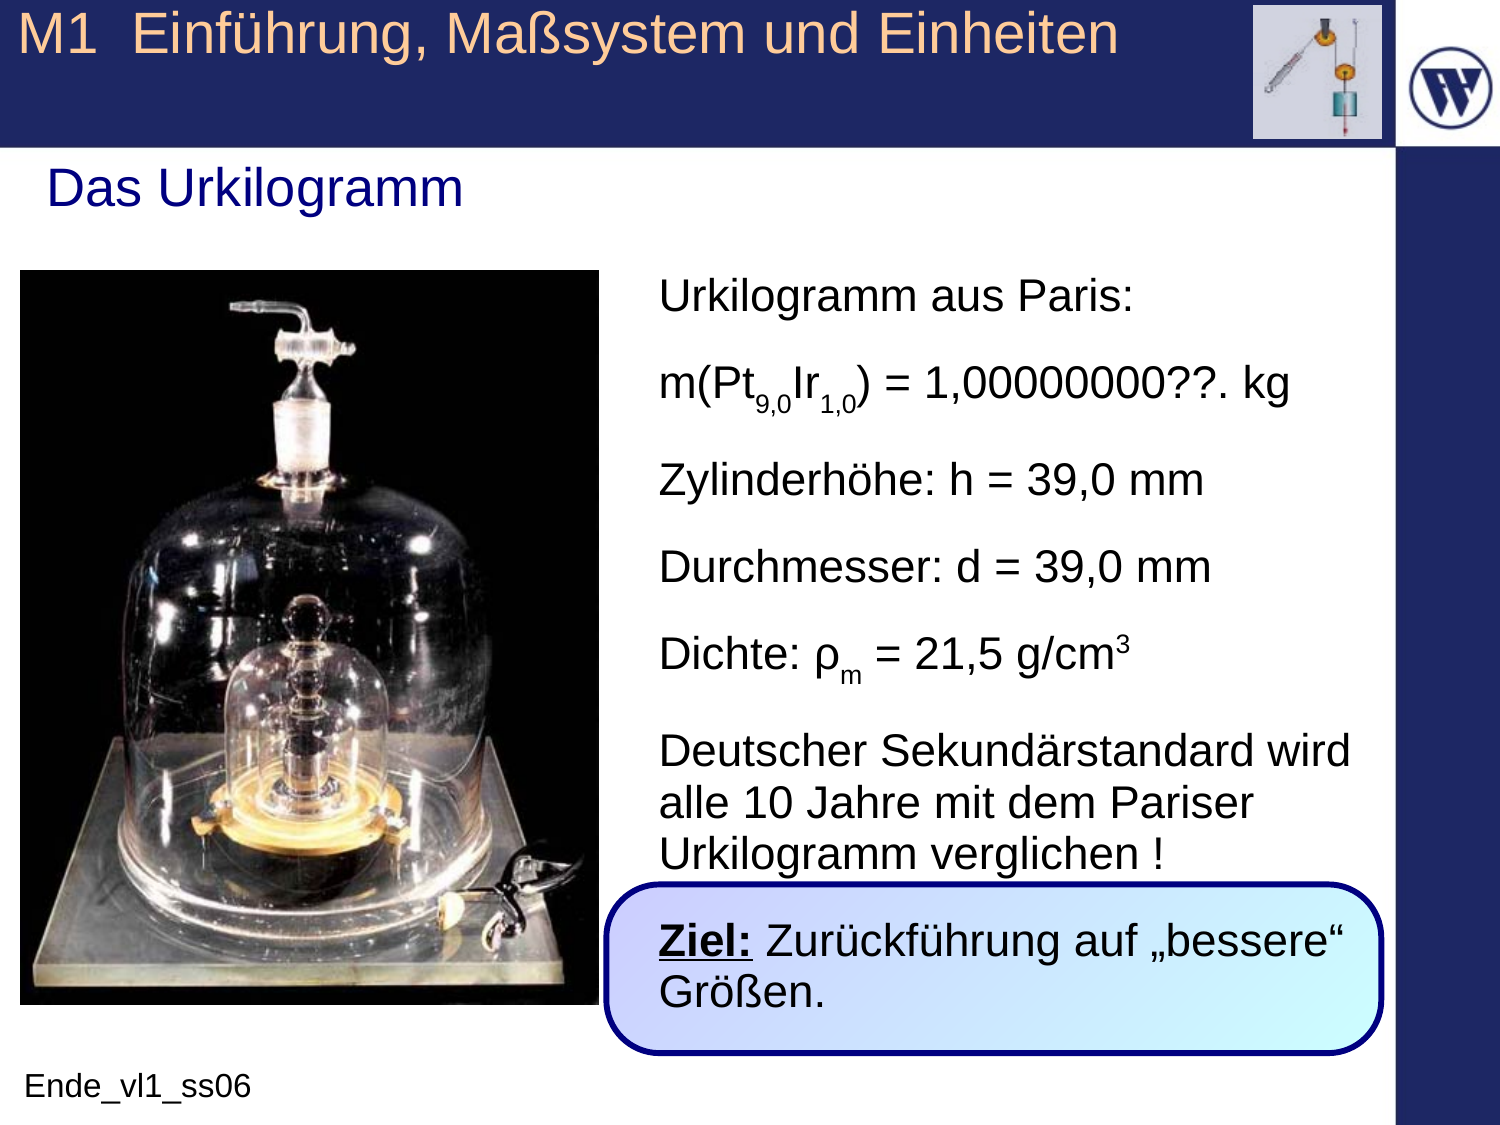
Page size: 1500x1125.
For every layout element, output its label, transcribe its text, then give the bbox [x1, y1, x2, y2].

text_box Ende_vl1_ss06 [9, 1060, 301, 1112]
text_box Das Urkilogramm [31, 149, 629, 226]
picture [0, 0, 1500, 1125]
text_box Urkilogramm aus Paris: m(Pt9,0Ir1,0) = 1,00000000??. kg Zylinderhöhe: h = 39,0 mm Durchmesser: d = 39,0 mm Dichte: ρm = 21,5 g/cm3 Deutscher Sekundärstandard wird alle 10 Jahre mit dem Pariser Urkilogramm verglichen ! Ziel: Zurückführung auf „bessere“ Größen. [640, 259, 1382, 1028]
text_box [606, 888, 1374, 1054]
